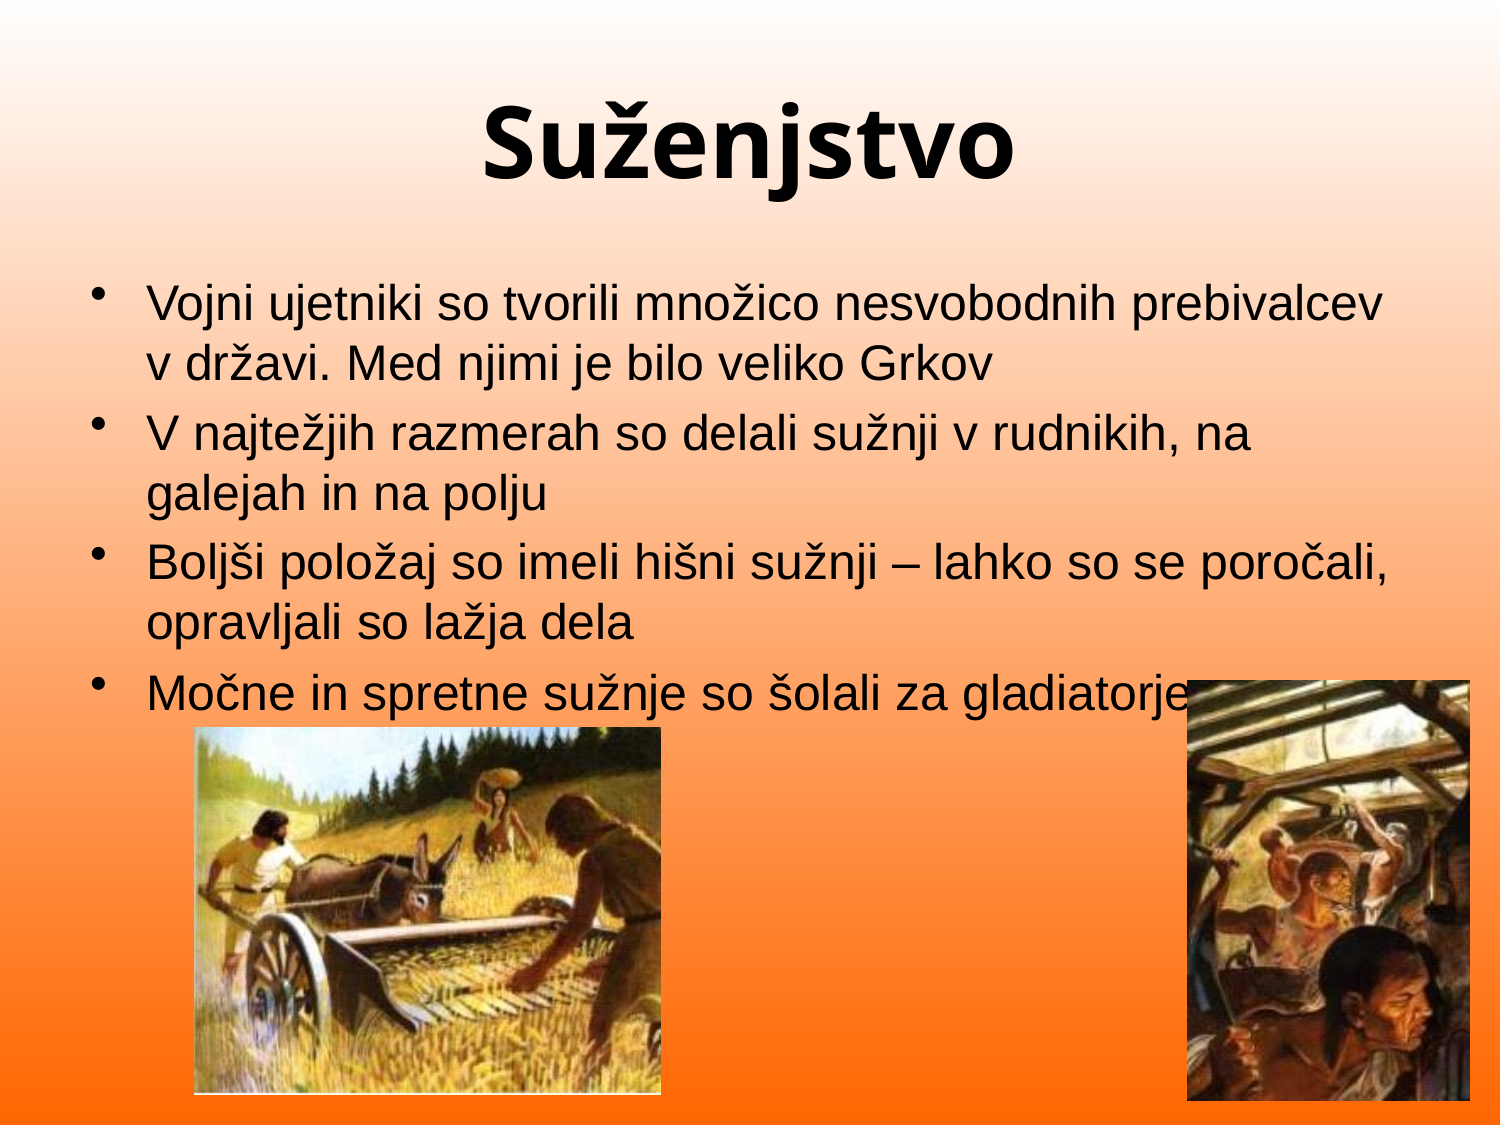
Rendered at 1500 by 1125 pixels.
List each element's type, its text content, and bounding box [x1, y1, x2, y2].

list Vojni ujetniki so tvorili množico nesvobodnih prebivalcev v državi. Med njimi je bilo veliko Grkov V najtežjih razmerah so delali sužnji v rudnikih, na galejah in na polju Boljši položaj so imeli hišni sužnji – lahko so se poročali, opravljali so lažja dela Močne in spretne sužnje so šolali za gladiatorje [75, 262, 1436, 811]
picture [194, 727, 661, 1095]
title Suženjstvo [75, 45, 1425, 233]
picture [1187, 680, 1470, 1101]
